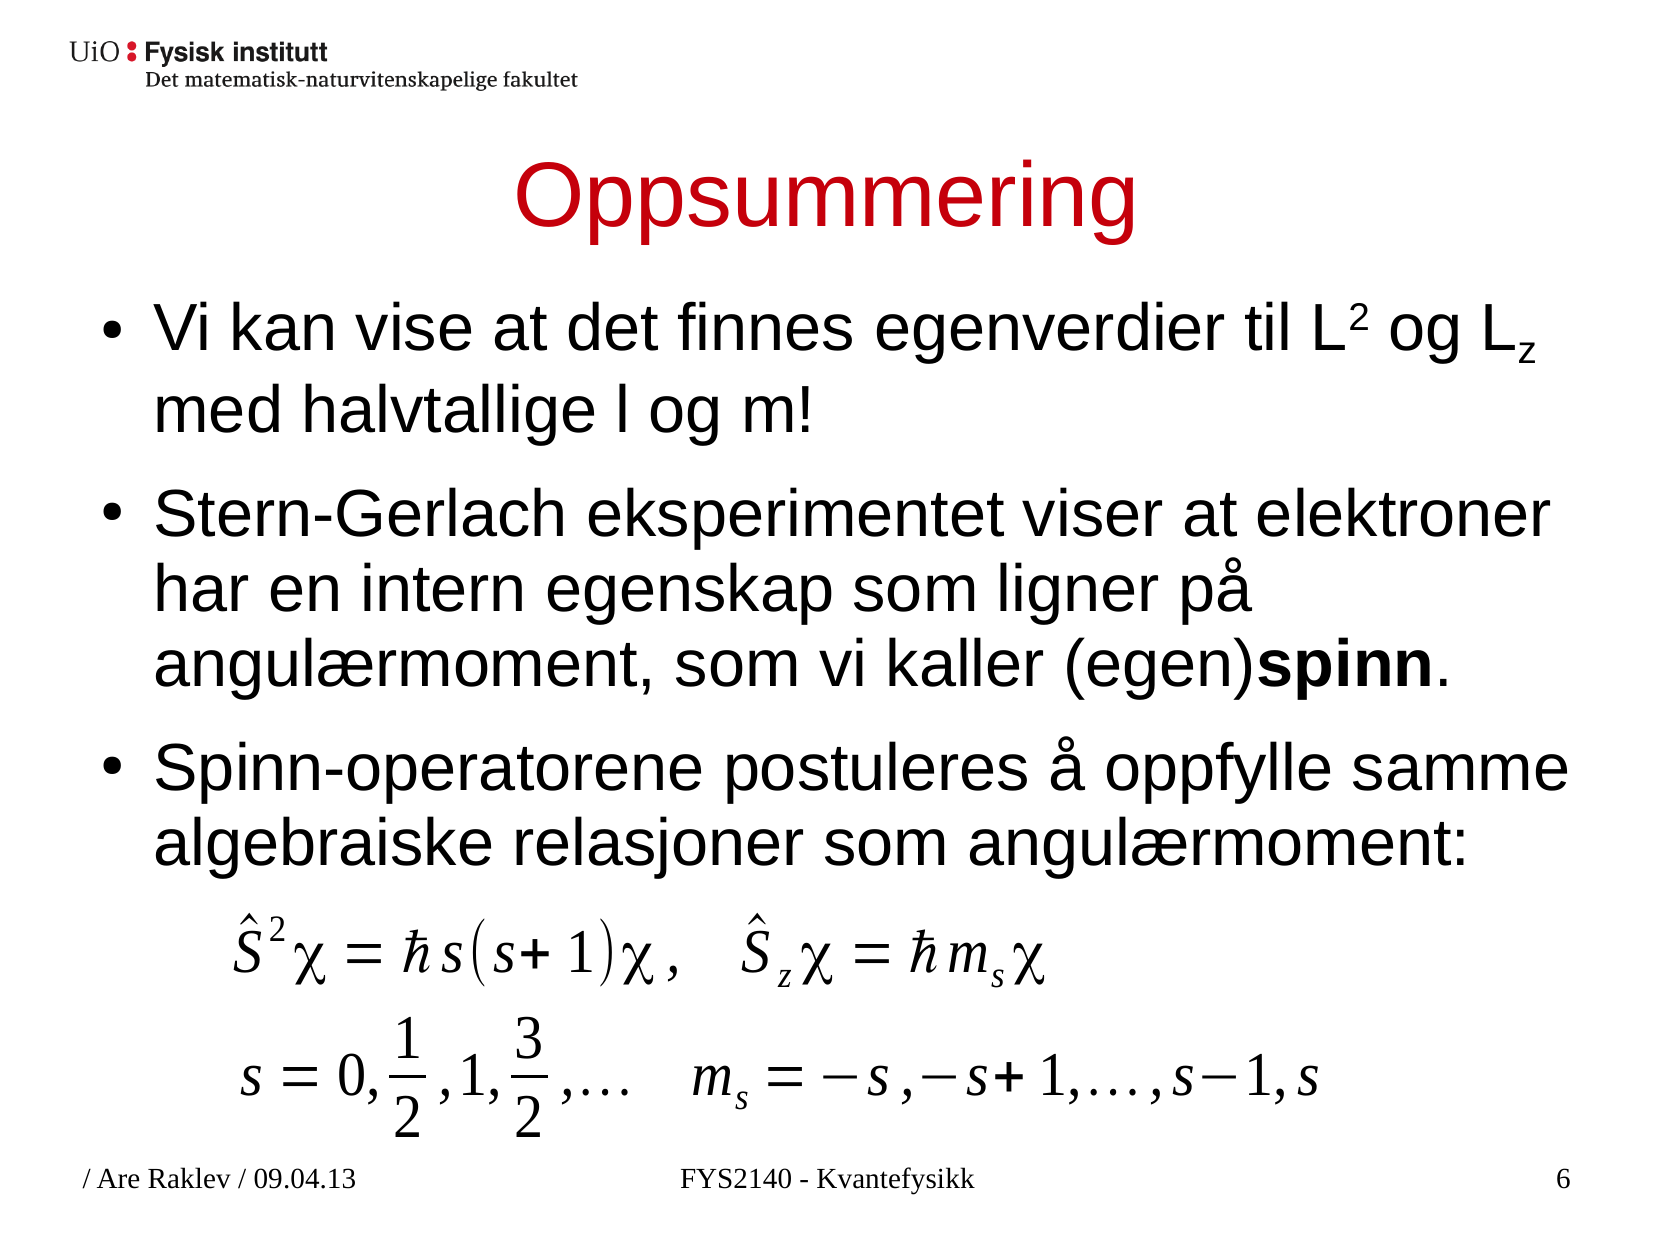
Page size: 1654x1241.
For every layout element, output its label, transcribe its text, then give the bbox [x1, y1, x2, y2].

title Oppsummering [82, 90, 1571, 290]
chart [225, 908, 1054, 996]
list Vi kan vise at det finnes egenverdier til L2 og Lz med halvtallige l og m! Stern-Gerlach eksperimentet viser at elektroner har en intern egenskap som ligner på angulærmoment, som vi kaller (egen)spinn. Spinn-operatorene postuleres å oppfylle samme algebraiske relasjoner som angulærmoment: [82, 290, 1576, 1094]
chart [231, 1003, 1327, 1151]
picture [68, 37, 581, 93]
